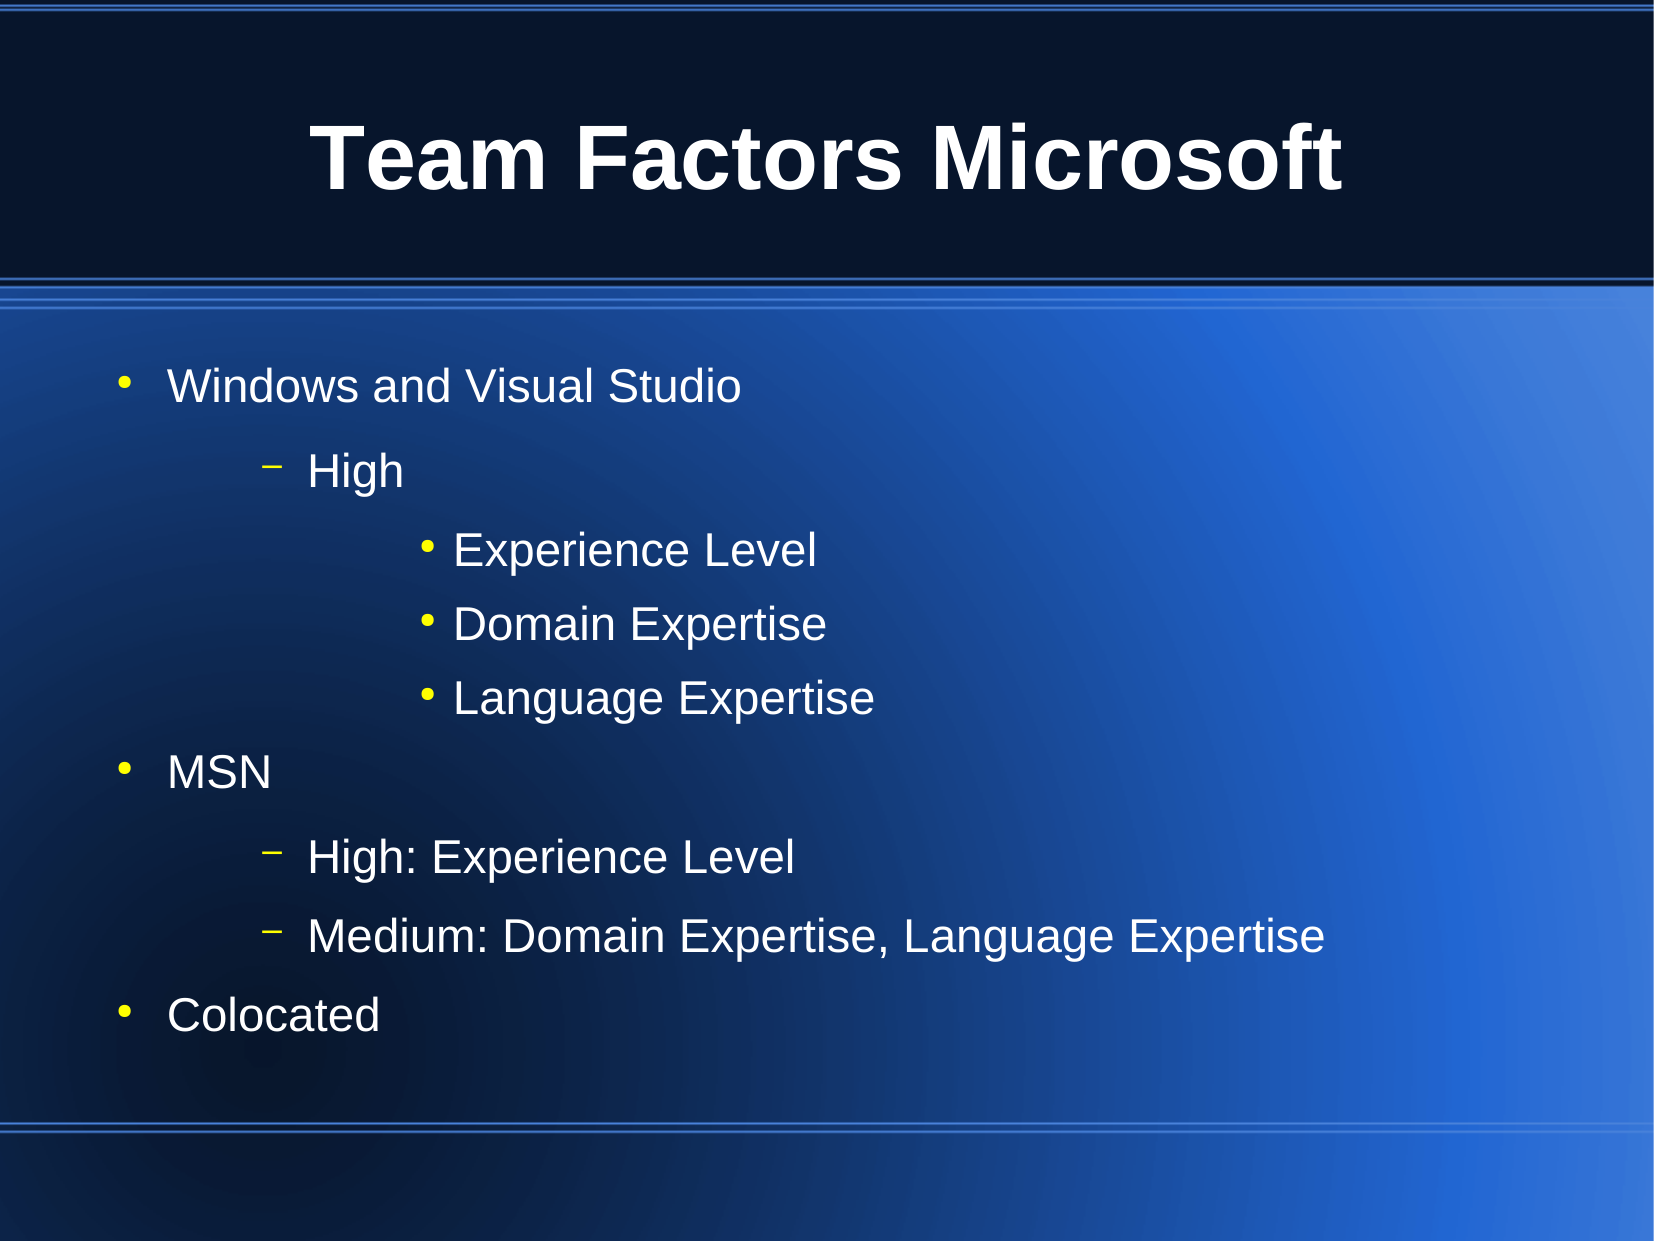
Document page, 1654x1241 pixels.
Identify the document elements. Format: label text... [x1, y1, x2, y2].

title Team Factors Microsoft [82, 56, 1571, 250]
list Windows and Visual Studio High Experience Level Domain Expertise Language Expertise MSN High: Experience Level Medium: Domain Expertise, Language Expertise Colocated [82, 355, 1571, 1043]
